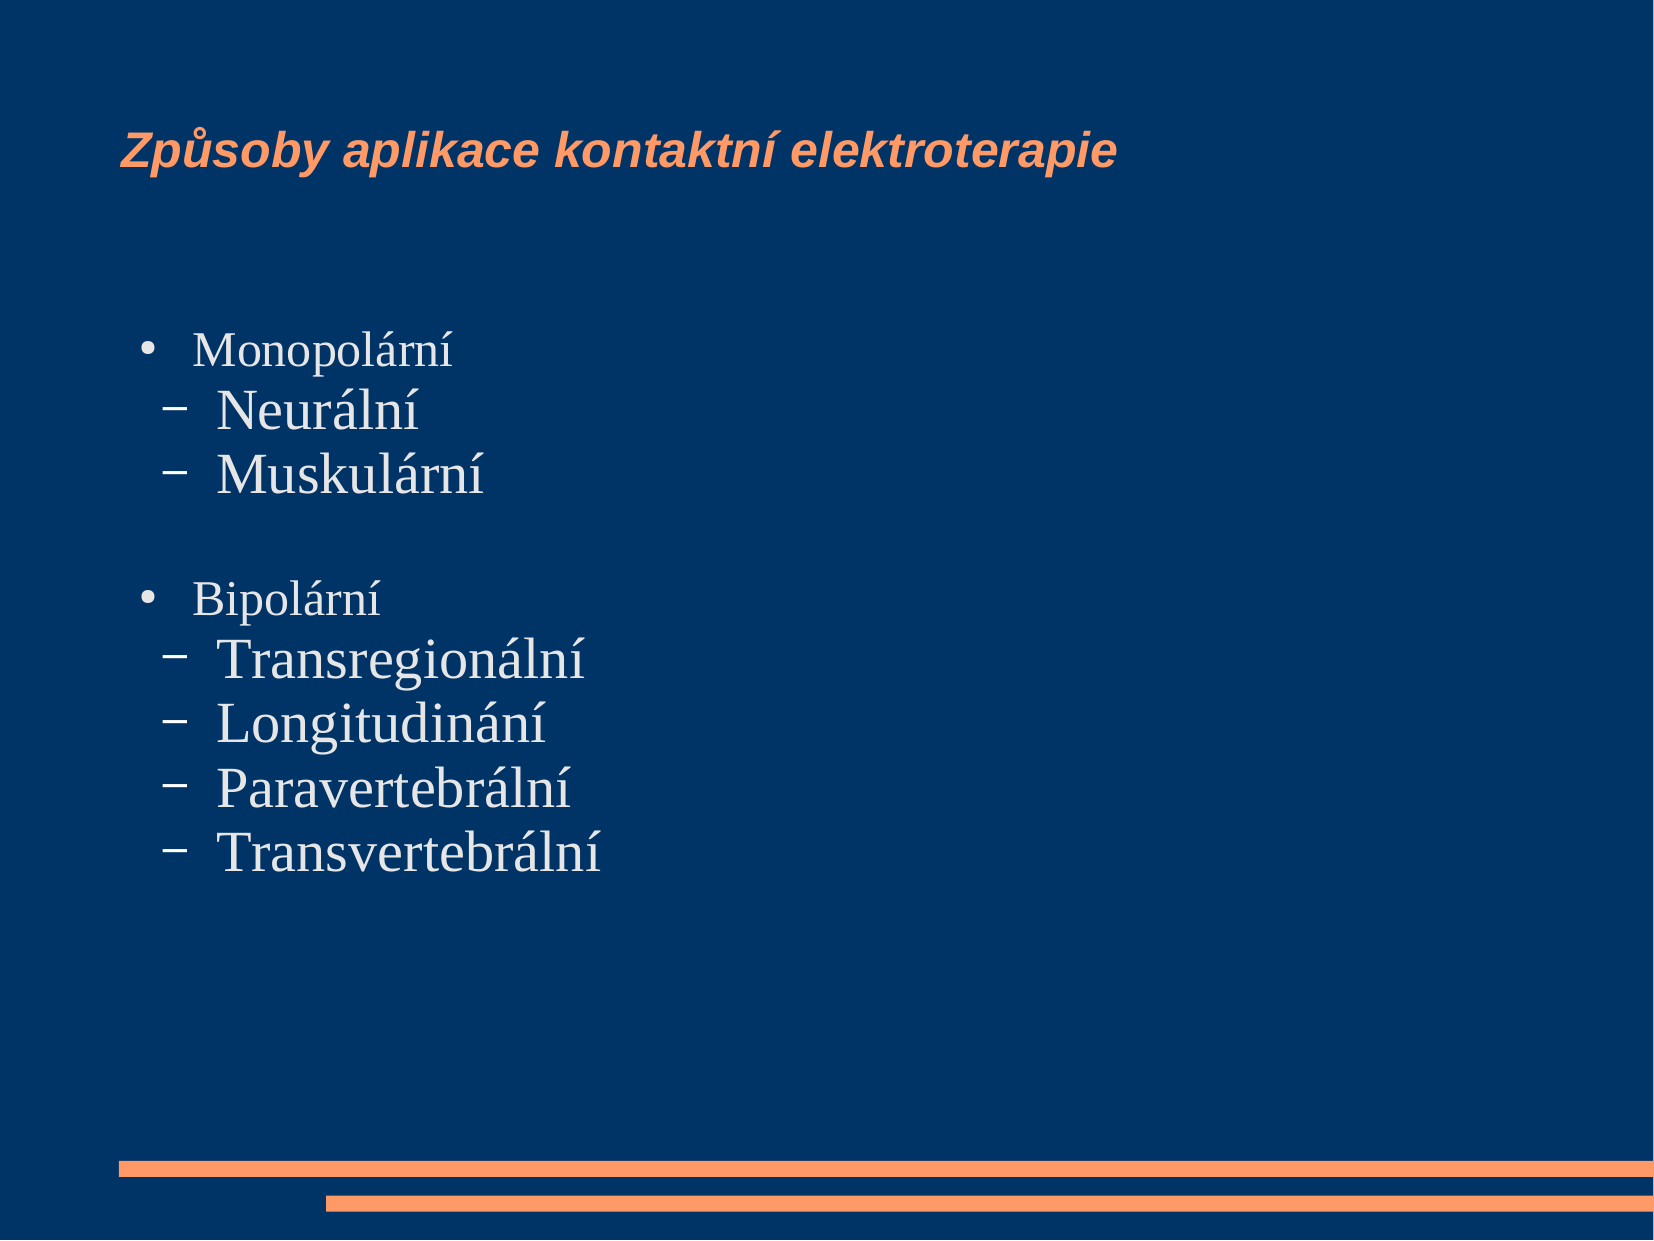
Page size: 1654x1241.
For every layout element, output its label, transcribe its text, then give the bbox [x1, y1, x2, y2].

title Způsoby aplikace kontaktní elektroterapie [121, 46, 1534, 254]
list Monopolární Neurální Muskulární Bipolární Transregionální Longitudinání Paravertebrální Transvertebrální [121, 322, 1561, 1132]
